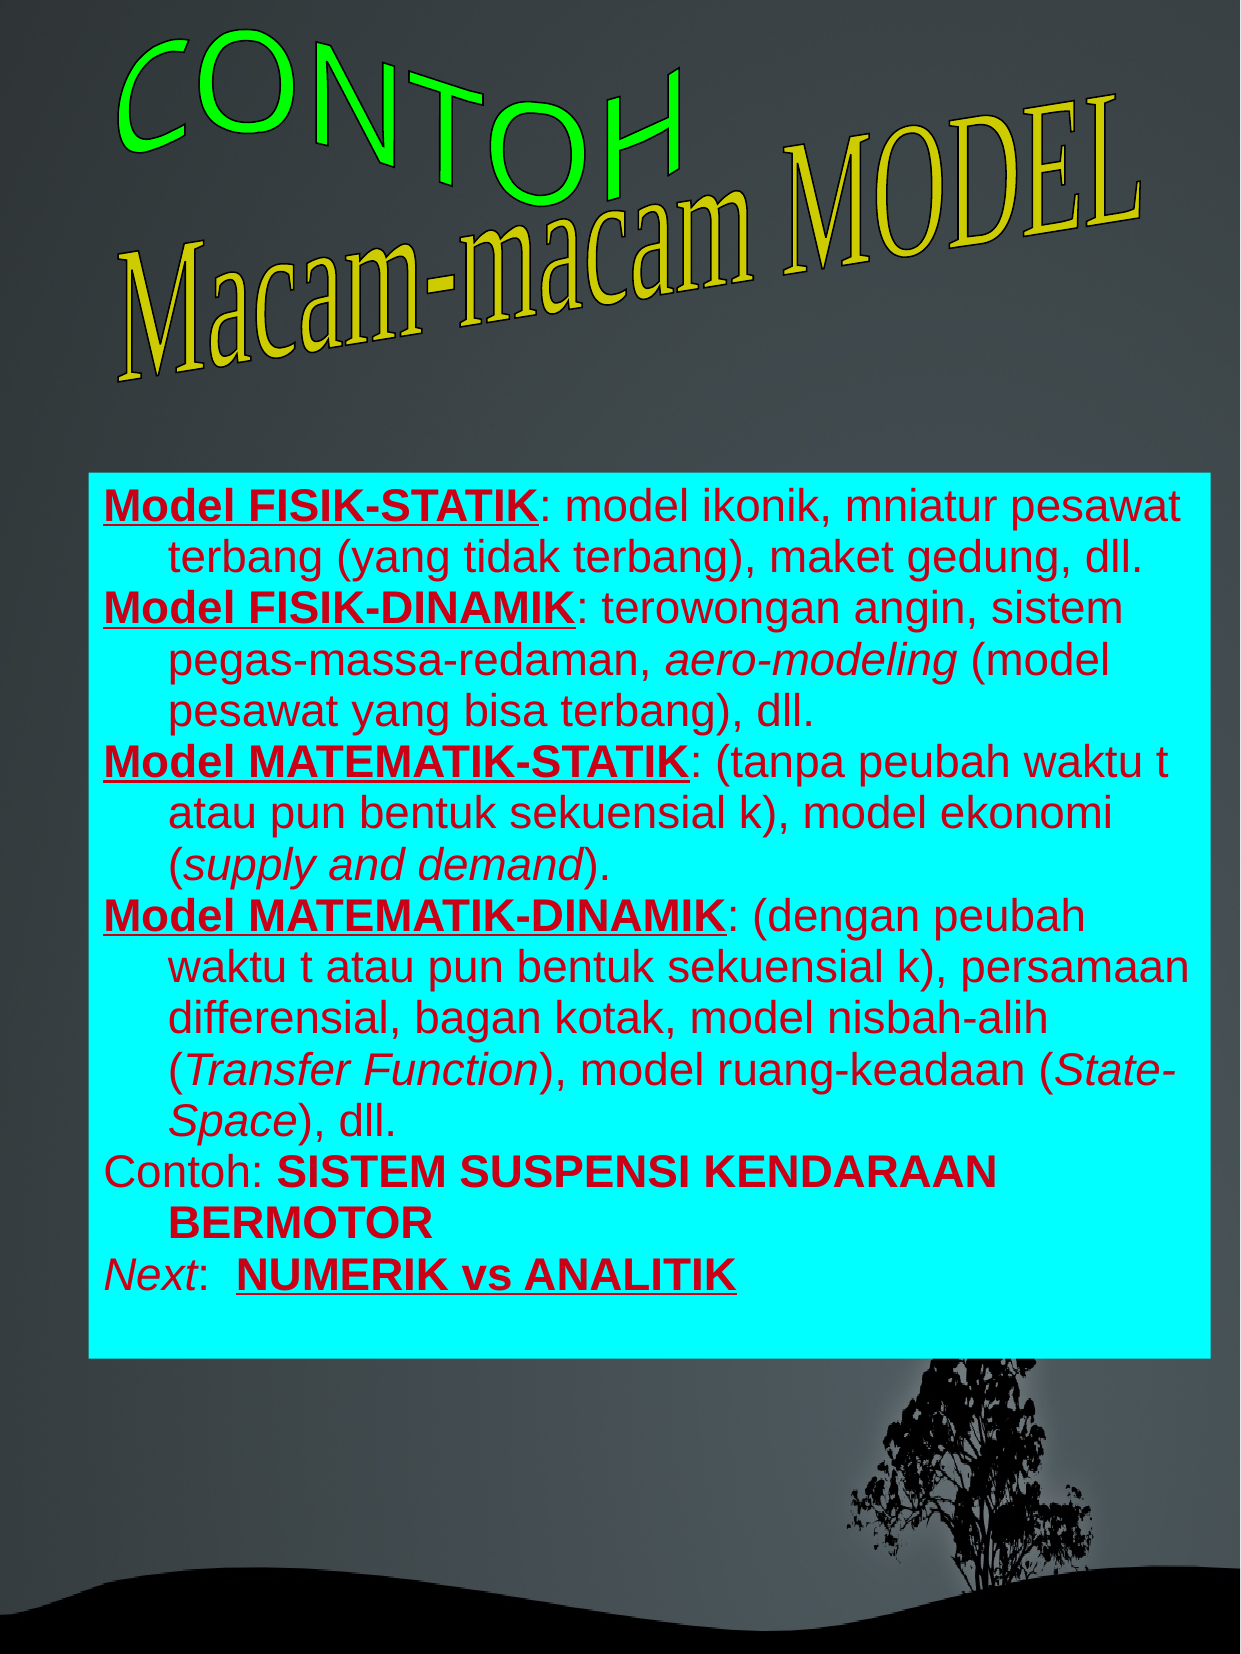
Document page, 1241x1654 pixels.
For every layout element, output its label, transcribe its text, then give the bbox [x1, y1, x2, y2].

text_box CONTOH [409, 71, 484, 187]
text_box Macam-macam MODEL [1023, 100, 1079, 237]
text_box CONTOH [316, 41, 395, 168]
text_box Macam-macam MODEL [345, 243, 422, 346]
text_box Macam-macam MODEL [949, 115, 1017, 249]
text_box CONTOH [607, 67, 680, 201]
text_box Macam-macam MODEL [677, 190, 754, 293]
text_box Macam-macam MODEL [301, 257, 343, 353]
text_box Macam-macam MODEL [460, 225, 537, 327]
text_box Macam-macam MODEL [541, 218, 583, 314]
text_box Macam-macam MODEL [1086, 94, 1141, 227]
text_box Macam-macam MODEL [876, 125, 943, 258]
text_box Model FISIK-STATIK: model ikonik, mniatur pesawat terbang (yang tidak terbang), maket gedung, dll. Model FISIK-DINAMIK: terowongan angin, sistem pegas-massa-redaman, aero-modeling (model pesawat yang bisa terbang), dll. Model MATEMATIK-STATIK: (tanpa peubah waktu t atau pun bentuk sekuensial k), model ekonomi (supply and demand). Model MATEMATIK-DINAMIK: (dengan peubah waktu t atau pun bentuk sekuensial k), persamaan differensial, bagan kotak, model nisbah-alih (Transfer Function), model ruang-keadaan (State-Space), dll. Contoh: SISTEM SUSPENSI KENDARAAN BERMOTOR Next: NUMERIK vs ANALITIK [88, 472, 1211, 1359]
text_box Macam-macam MODEL [427, 274, 455, 294]
text_box Macam-macam MODEL [783, 133, 870, 276]
text_box Macam-macam MODEL [210, 272, 251, 368]
text_box CONTOH [118, 39, 189, 153]
text_box Macam-macam MODEL [118, 240, 204, 382]
text_box Macam-macam MODEL [632, 204, 674, 300]
text_box Macam-macam MODEL [256, 263, 295, 359]
picture [0, 0, 1241, 1654]
text_box Macam-macam MODEL [587, 210, 627, 306]
text_box CONTOH [490, 101, 585, 207]
text_box CONTOH [199, 29, 294, 134]
